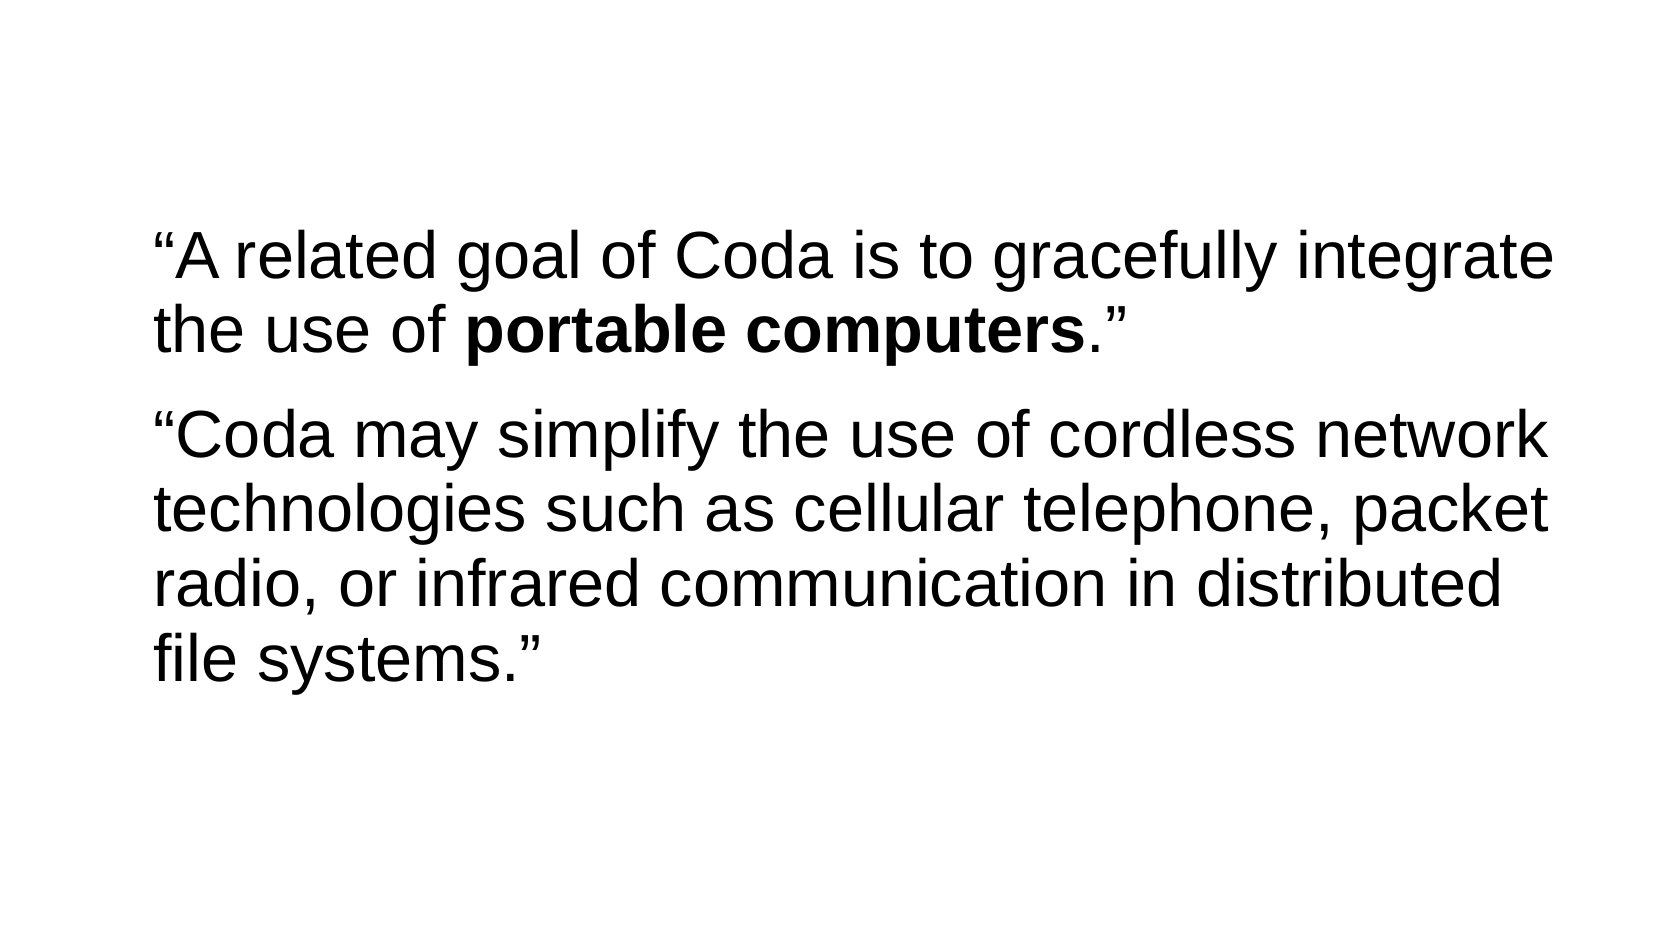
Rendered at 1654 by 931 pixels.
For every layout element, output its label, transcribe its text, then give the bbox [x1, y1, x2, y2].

list “A related goal of Coda is to gracefully integrate the use of portable computers.” “Coda may simplify the use of cordless network technologies such as cellular telephone, packet radio, or infrared communication in distributed file systems.” [82, 217, 1571, 758]
